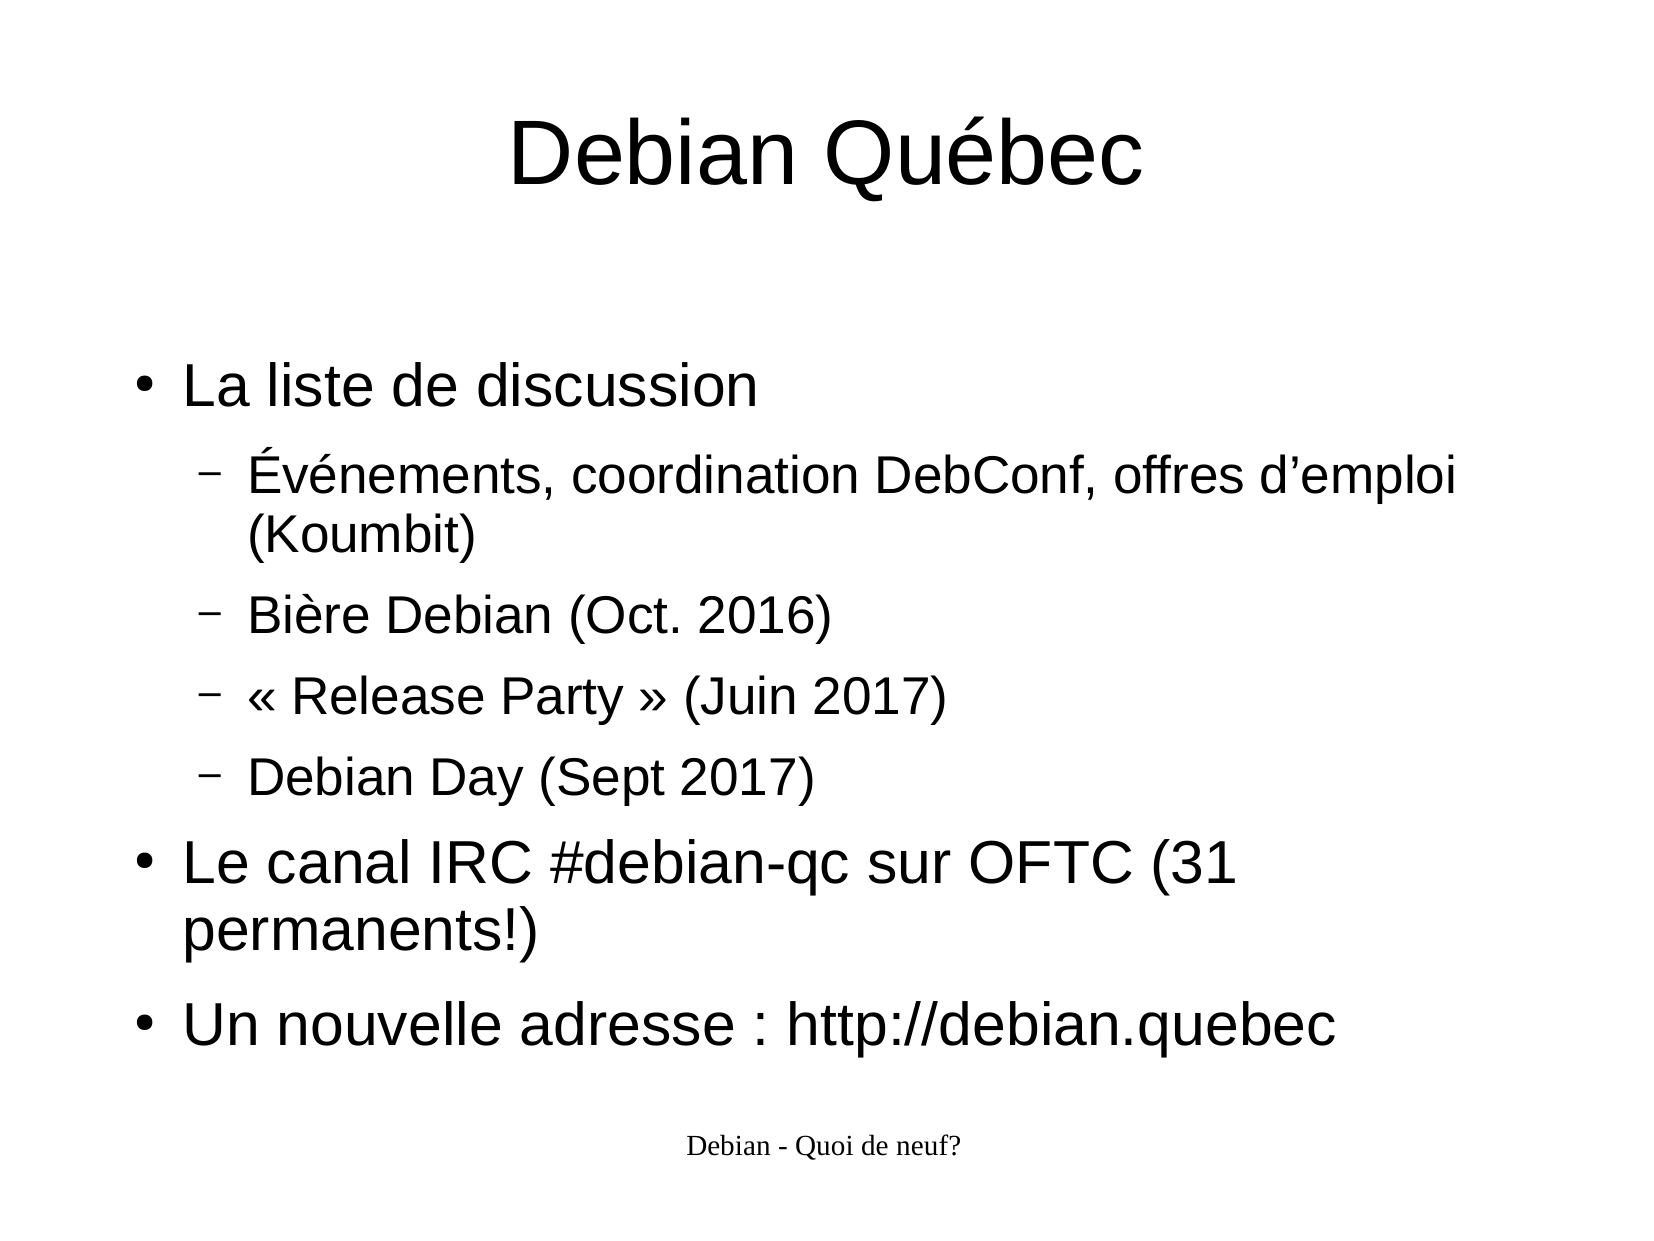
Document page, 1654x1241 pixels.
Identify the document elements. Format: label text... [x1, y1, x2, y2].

title Debian Québec [82, 49, 1571, 257]
list La liste de discussion Événements, coordination DebConf, offres d’emploi (Koumbit) Bière Debian (Oct. 2016) « Release Party » (Juin 2017) Debian Day (Sept 2017) Le canal IRC #debian-qc sur OFTC (31 permanents!) Un nouvelle adresse : http://debian.quebec [118, 256, 1536, 1063]
